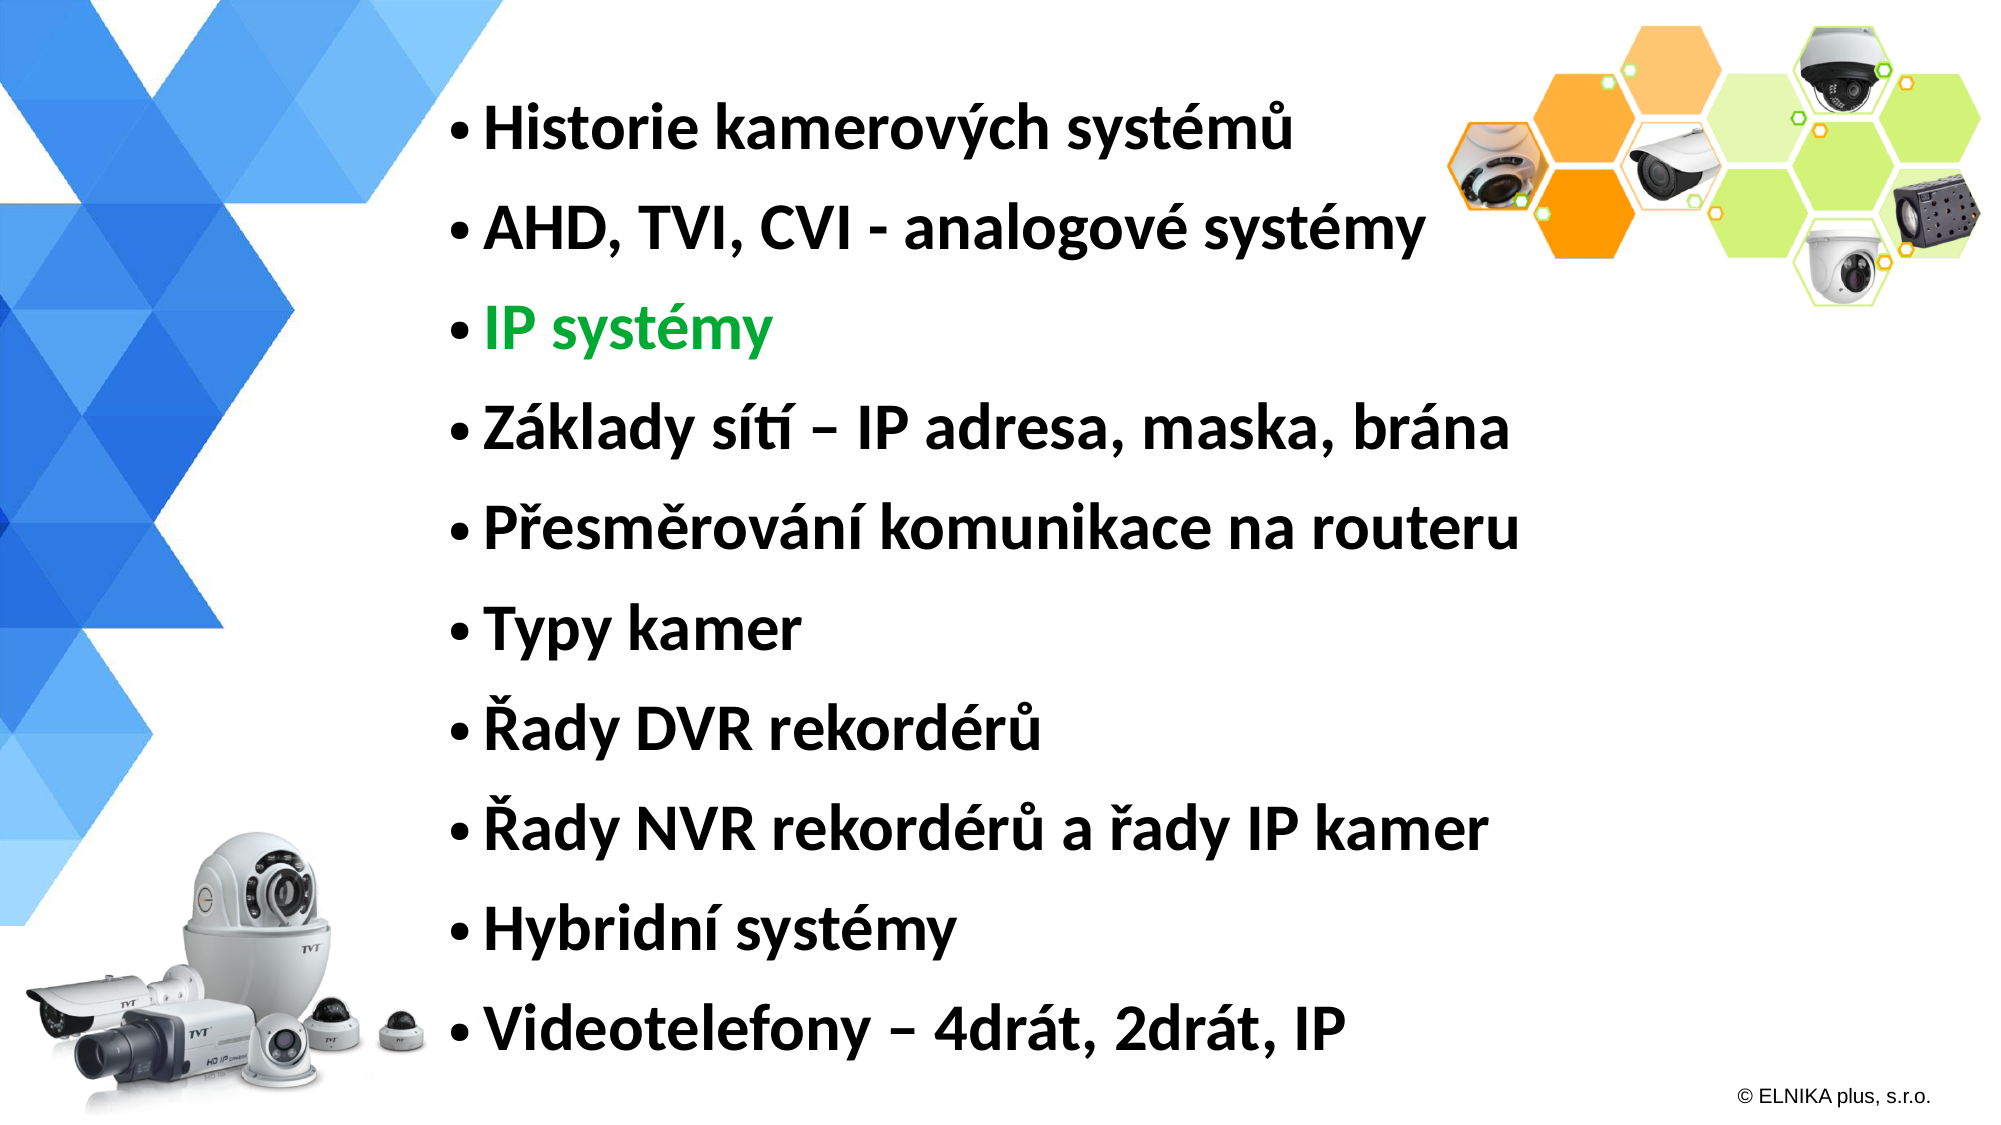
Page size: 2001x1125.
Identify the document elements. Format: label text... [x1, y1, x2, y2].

picture [0, 0, 1985, 1125]
text_box Historie kamerových systémů AHD, TVI, CVI - analogové systémy IP systémy Základy sítí – IP adresa, maska, brána Přesměrování komunikace na routeru Typy kamer Řady DVR rekordérů Řady NVR rekordérů a řady IP kamer Hybridní systémy Videotelefony – 4drát, 2drát, IP [433, 58, 1991, 1125]
